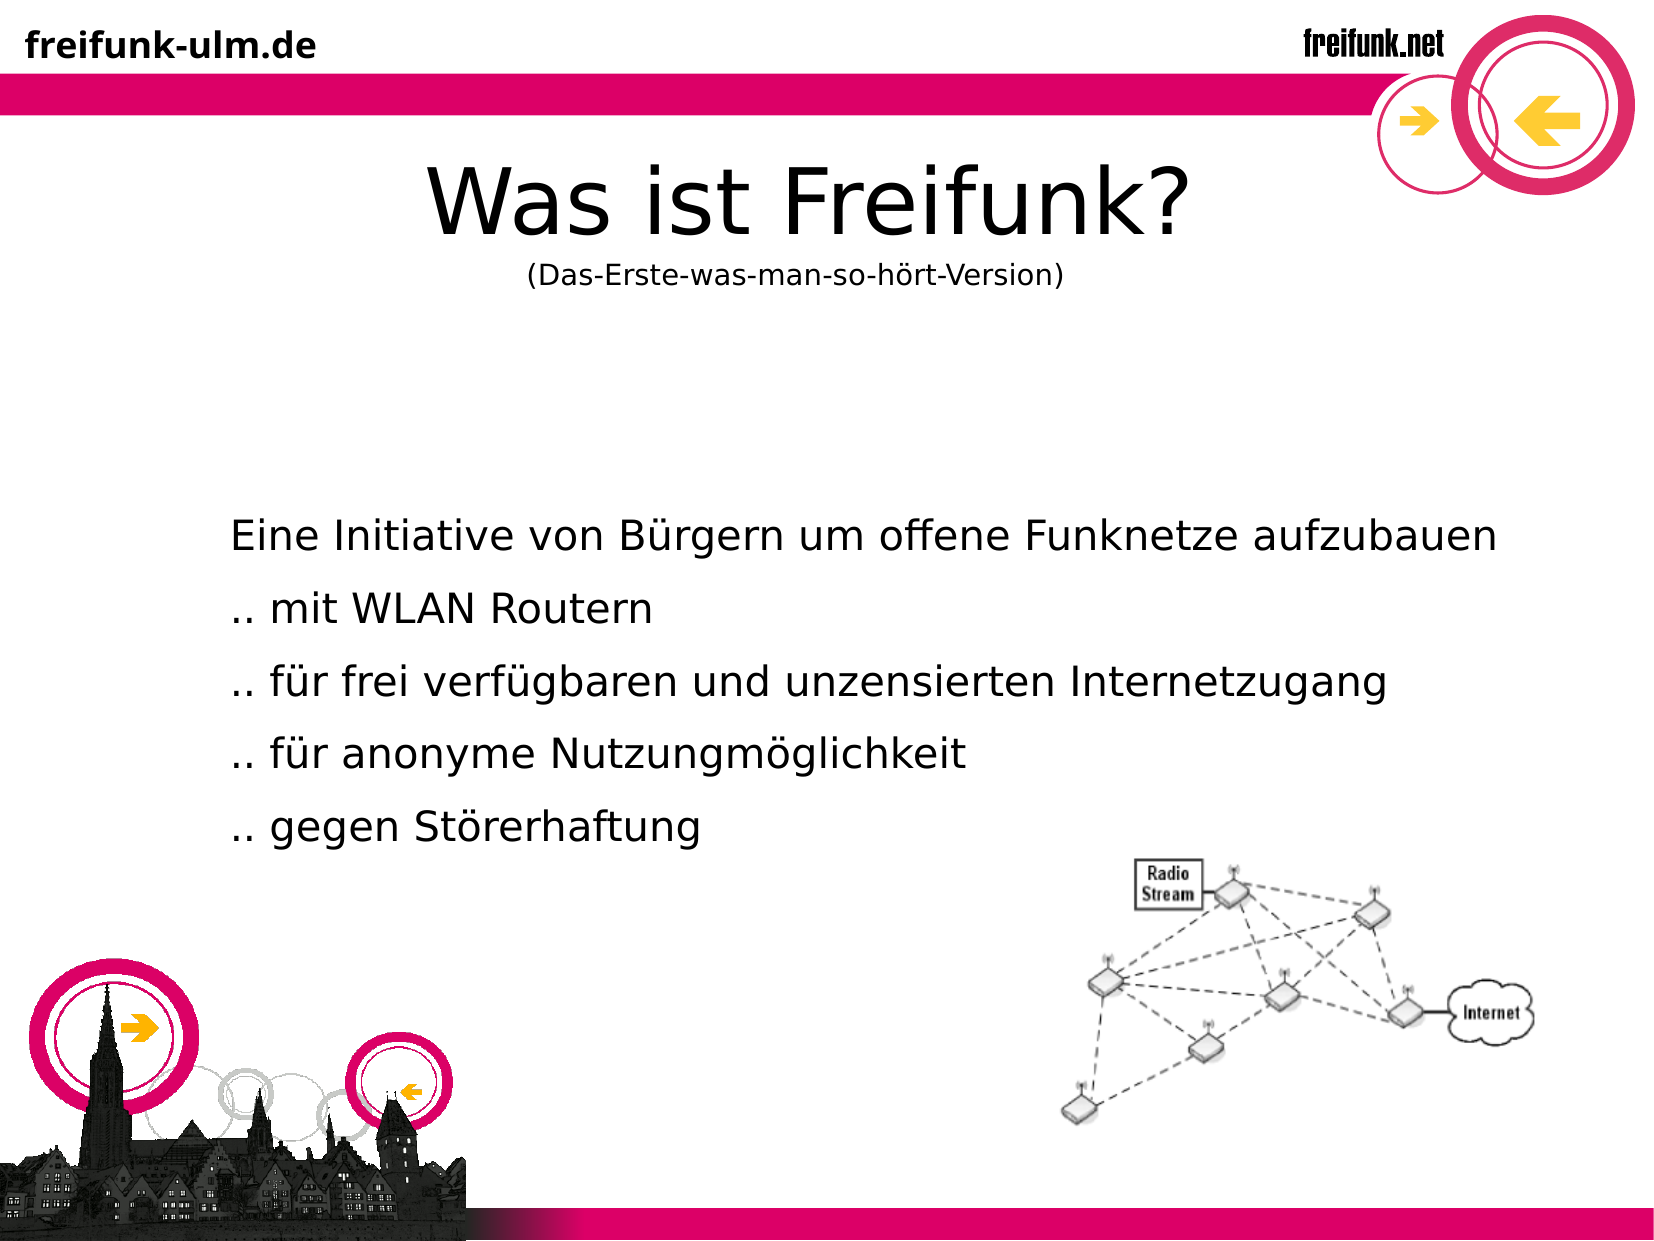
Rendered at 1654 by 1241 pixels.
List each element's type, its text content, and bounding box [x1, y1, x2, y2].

text_box (Das-Erste-was-man-so-hört-Version) [511, 250, 1081, 301]
picture [0, 853, 1654, 1241]
picture [0, 15, 1636, 196]
title Was ist Freifunk? [180, 196, 1441, 271]
subtitle Eine Initiative von Bürgern um offene Funknetze aufzubauen .. mit WLAN Routern .. für frei verfügbaren und unzensierten Internetzugang .. für anonyme Nutzungmöglichkeit .. gegen Störerhaftung [82, 330, 1571, 955]
